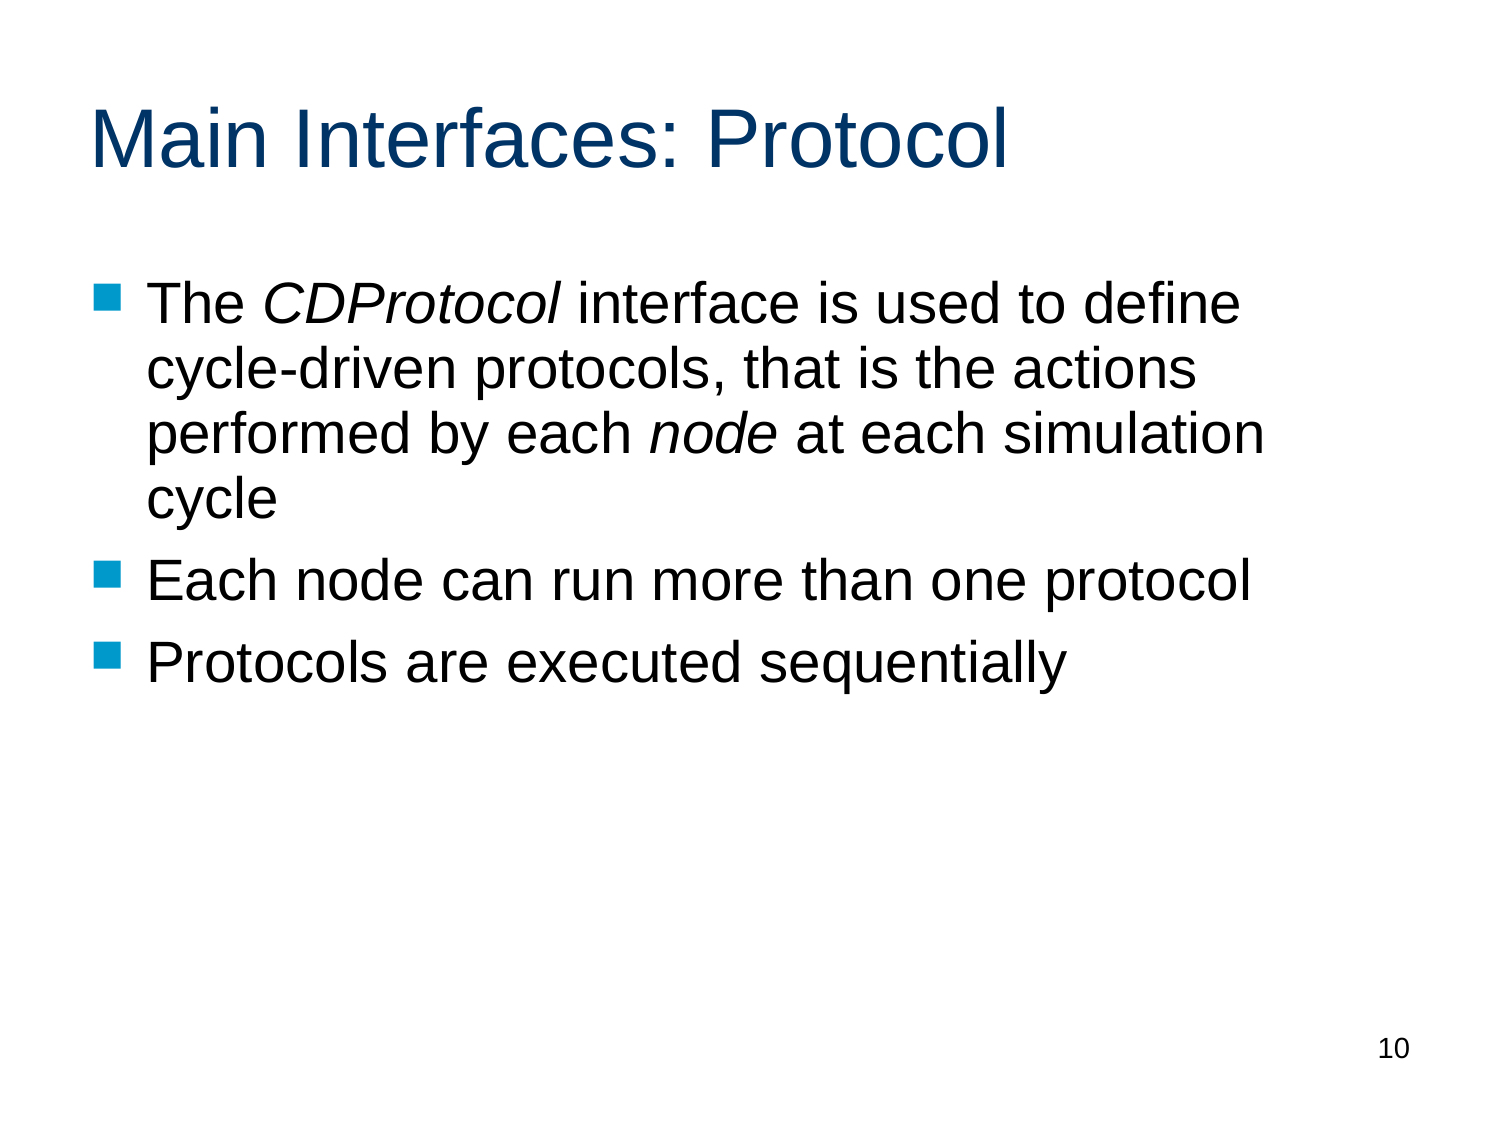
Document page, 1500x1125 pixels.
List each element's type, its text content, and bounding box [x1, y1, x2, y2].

list The CDProtocol interface is used to define cycle-driven protocols, that is the actions performed by each node at each simulation cycle Each node can run more than one protocol Protocols are executed sequentially [75, 263, 1425, 1013]
title Main Interfaces: Protocol [75, 44, 1425, 233]
